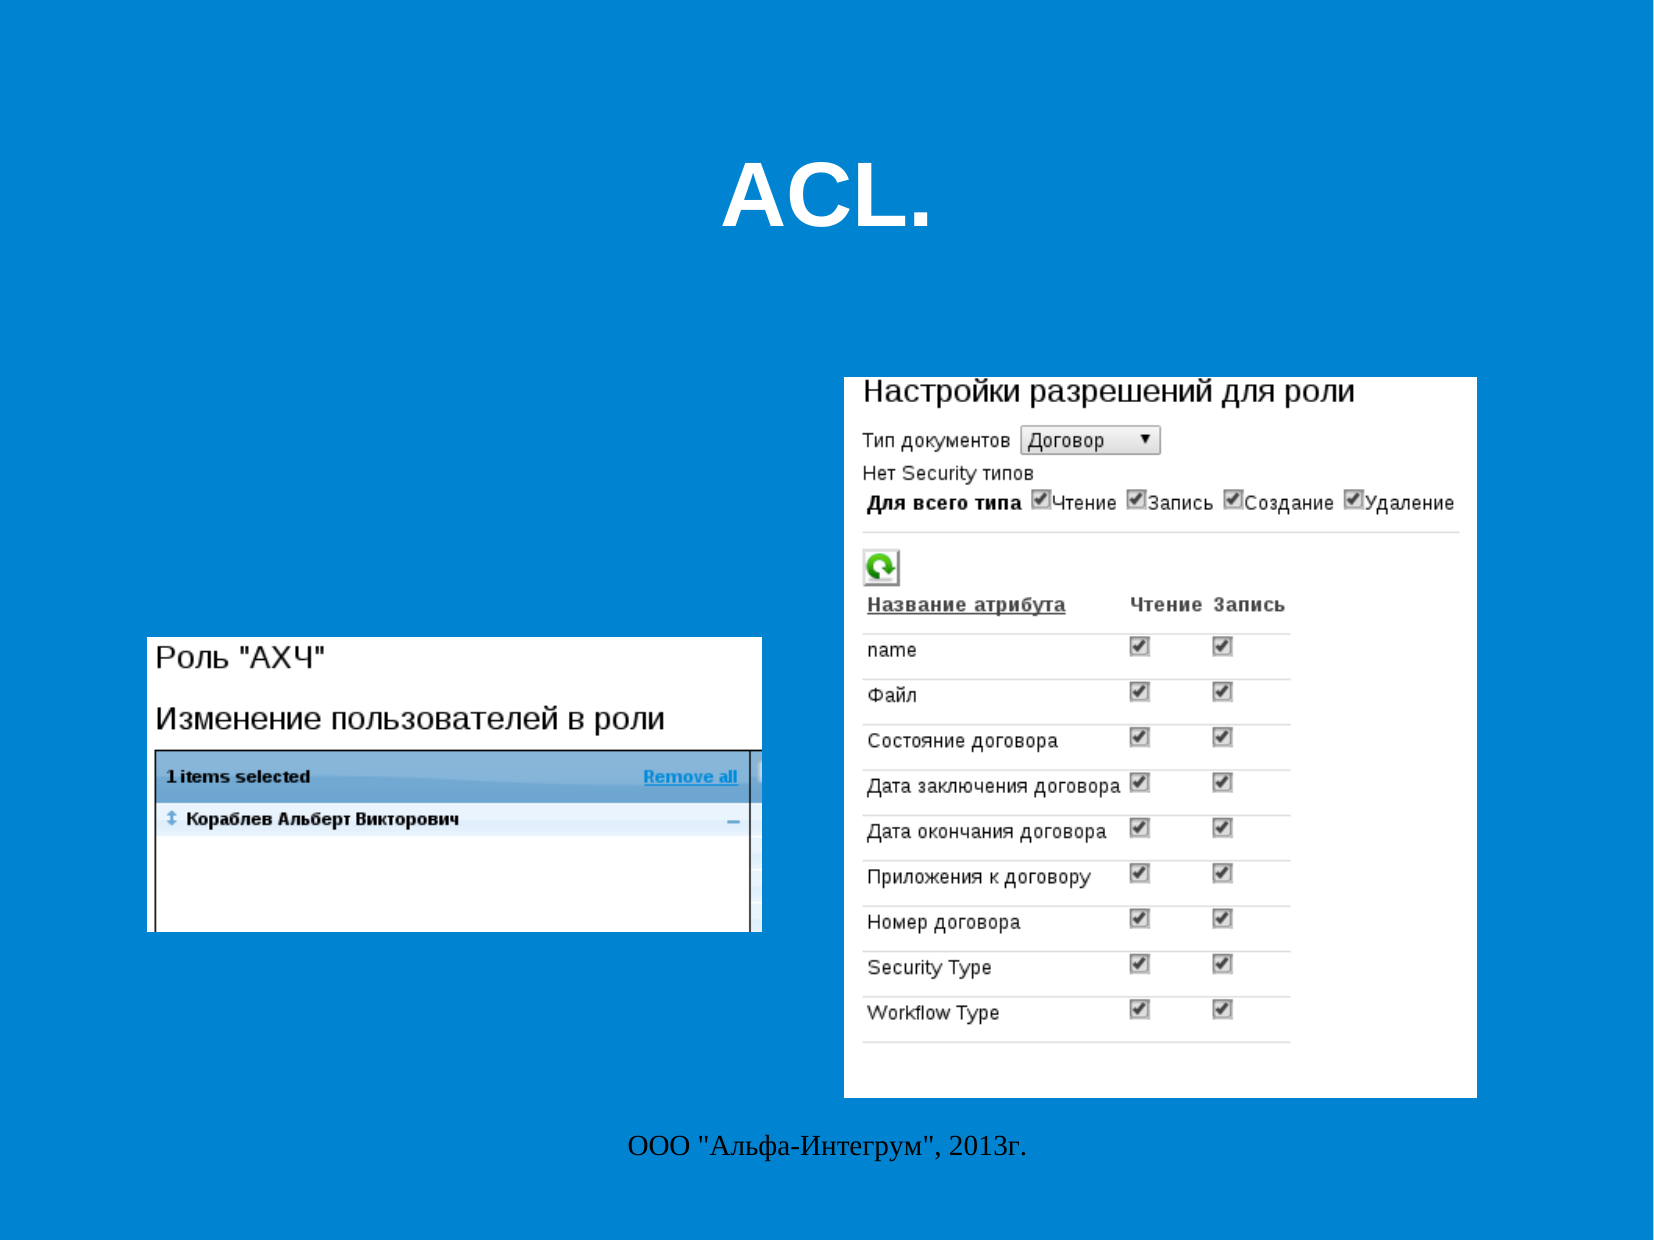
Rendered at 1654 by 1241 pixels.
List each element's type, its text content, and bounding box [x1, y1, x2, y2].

title ACL. [121, 98, 1534, 291]
subtitle [128, 346, 818, 1149]
picture [844, 377, 1477, 1098]
picture [147, 637, 762, 932]
